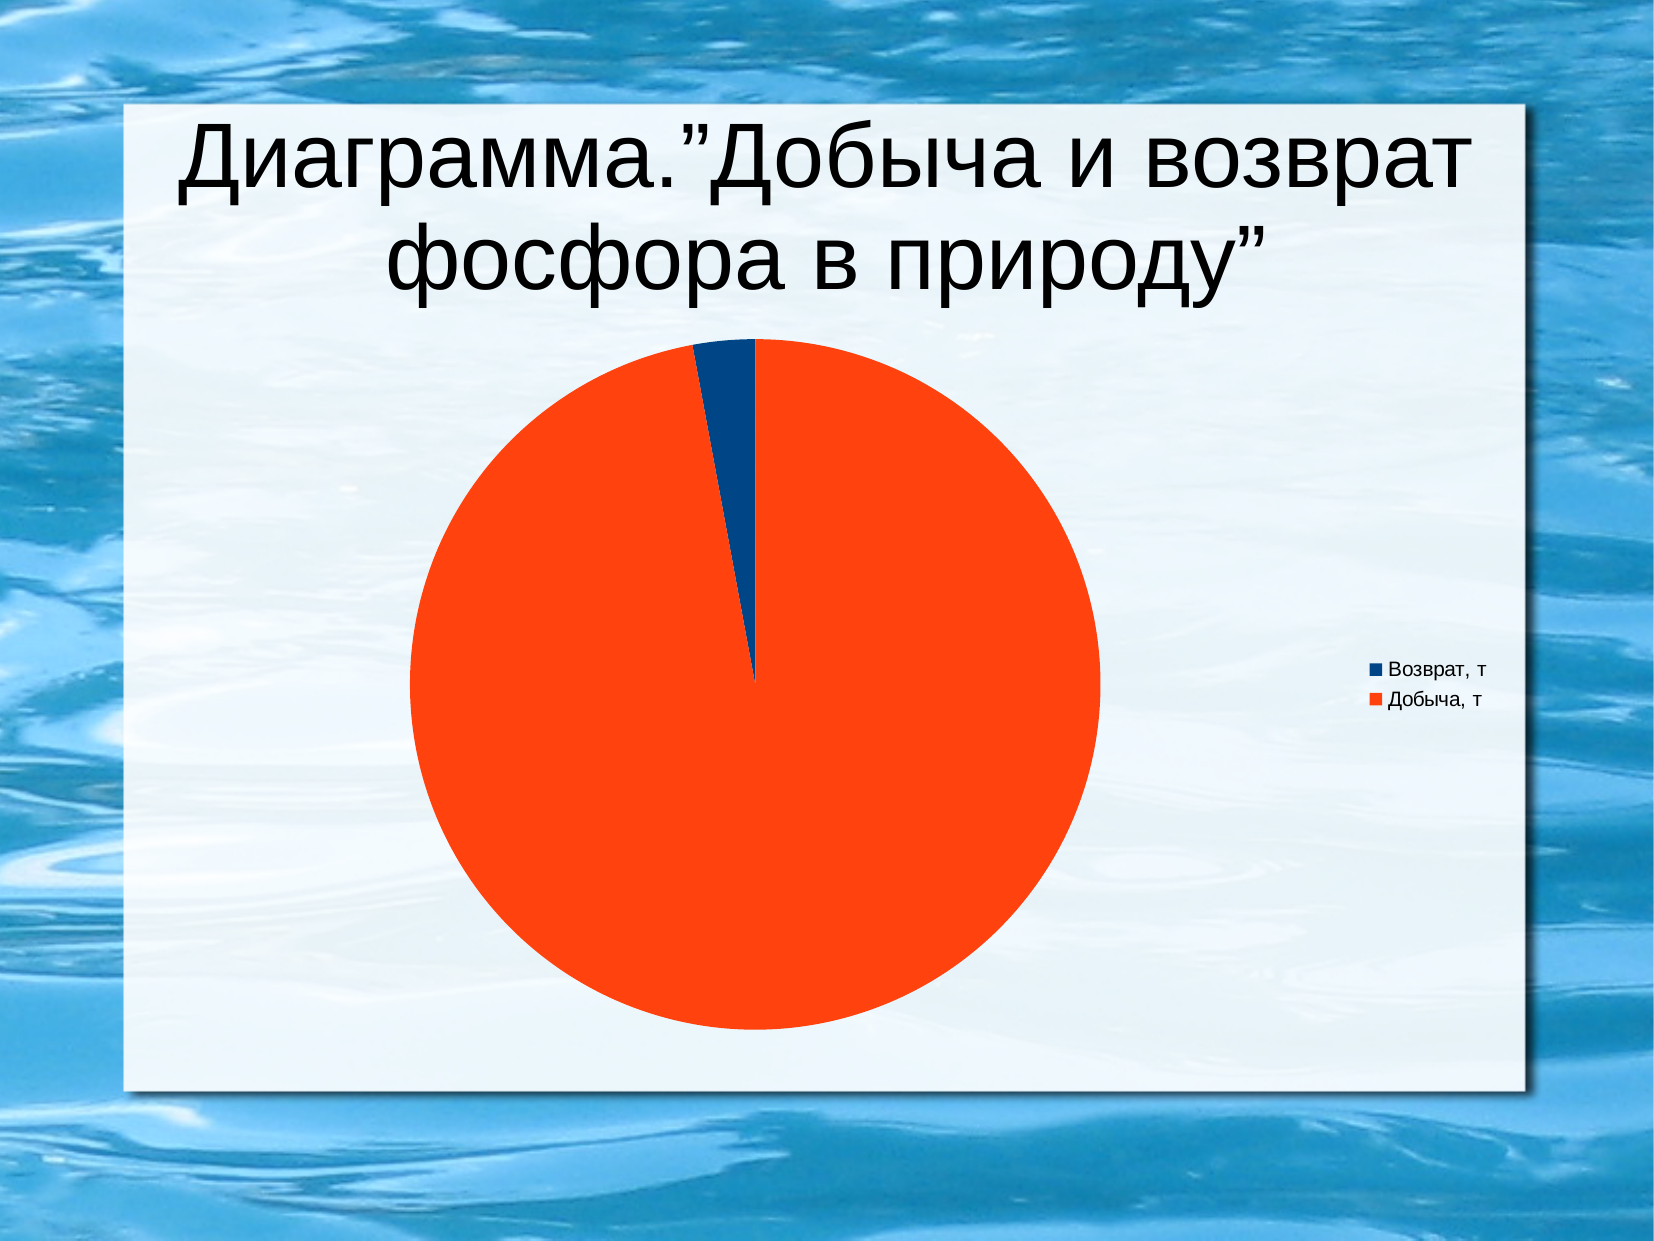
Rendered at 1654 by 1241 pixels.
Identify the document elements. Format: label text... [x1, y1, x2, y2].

picture [0, 0, 1654, 1241]
title Диаграмма.”Добыча и возврат фосфора в природу” [147, 104, 1506, 310]
chart [147, 324, 1506, 1045]
